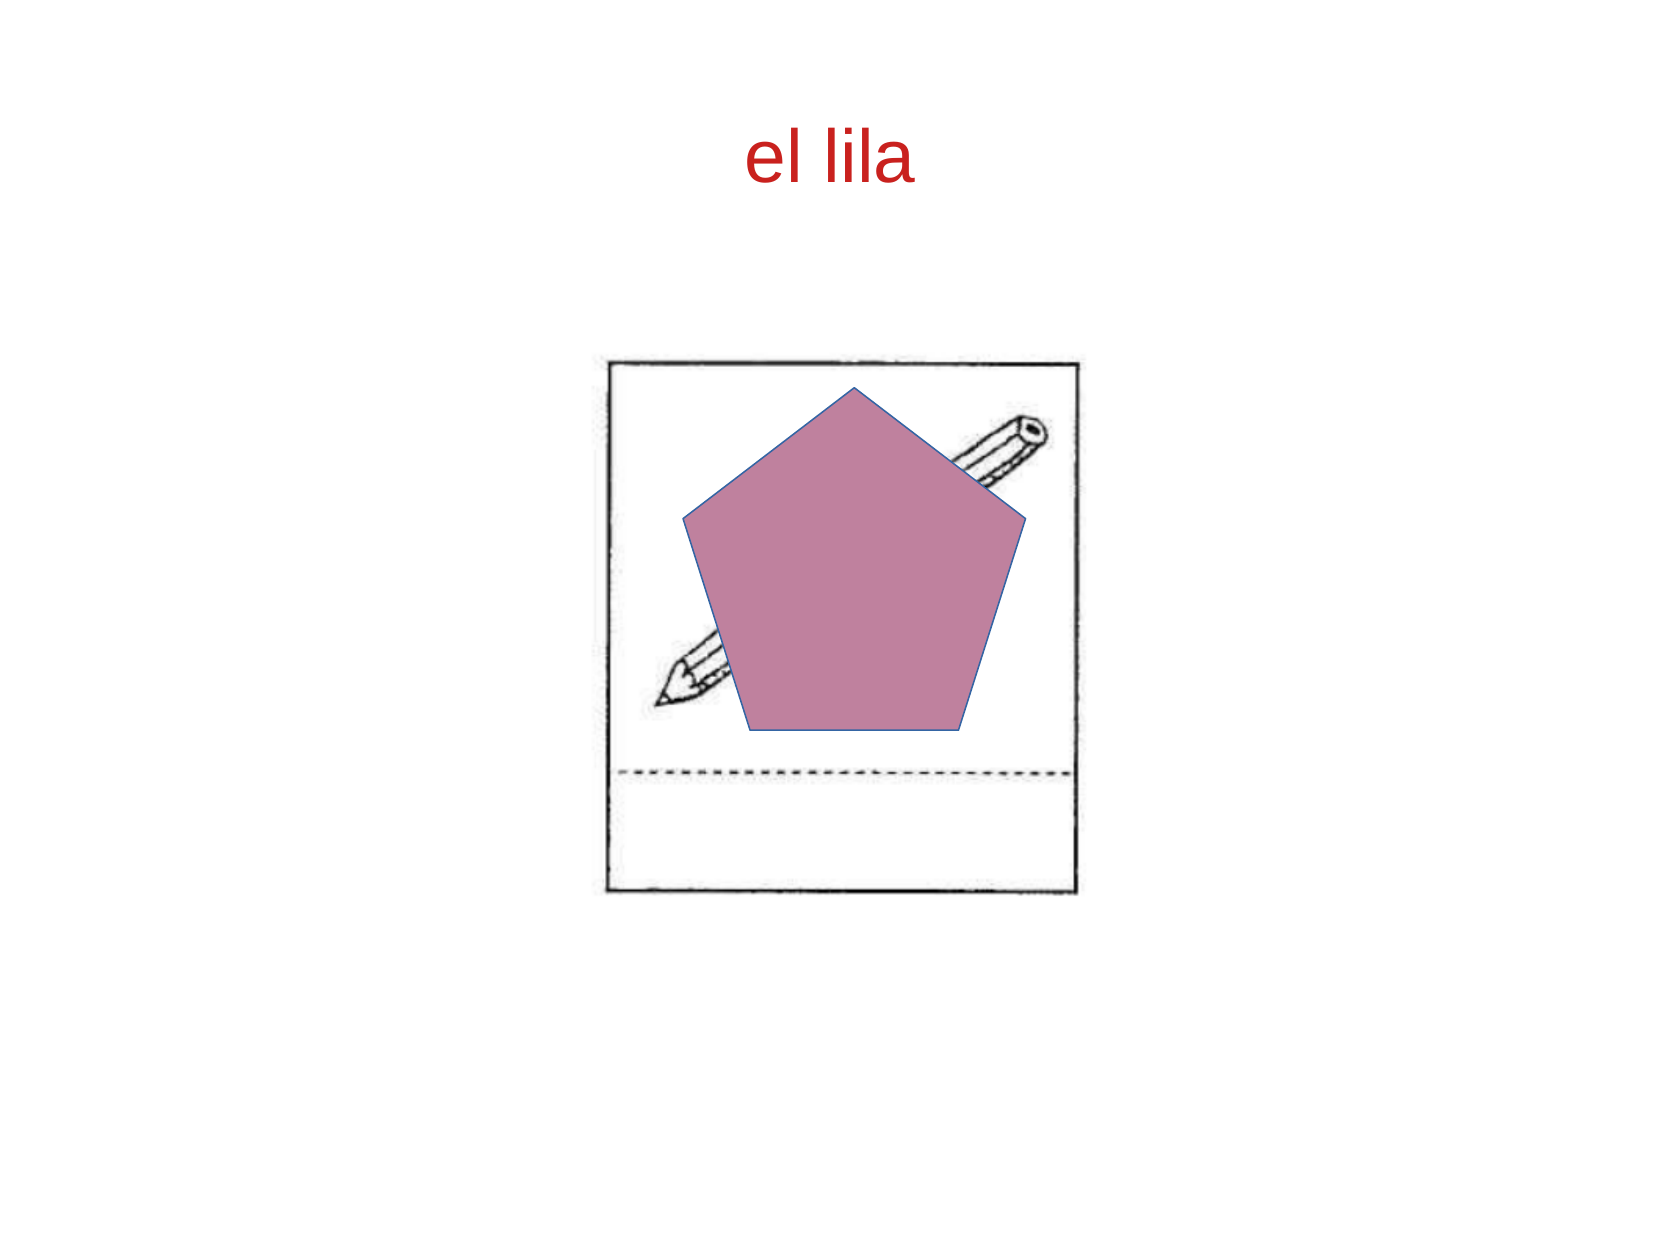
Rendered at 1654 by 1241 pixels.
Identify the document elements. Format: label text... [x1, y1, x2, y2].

picture [576, 331, 1099, 918]
text_box el lila [289, 49, 1371, 257]
text_box [683, 387, 1026, 731]
